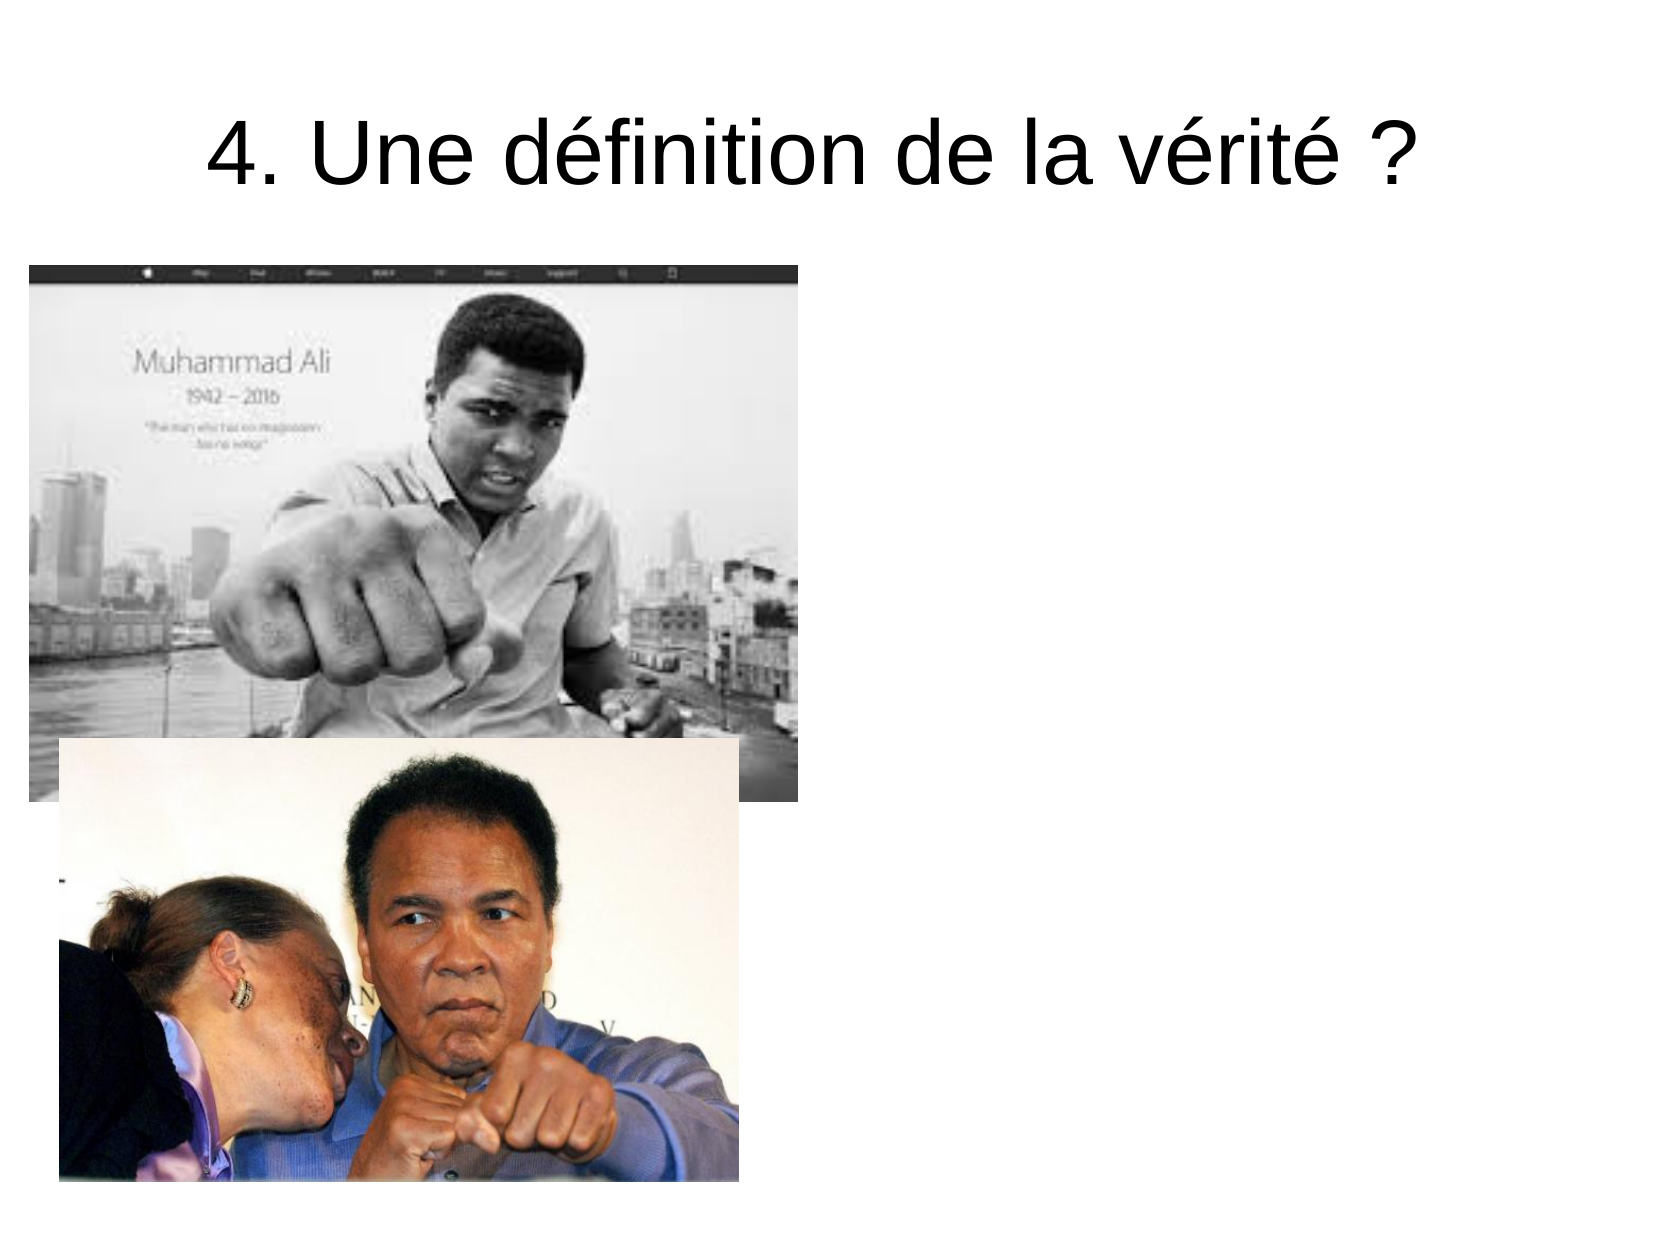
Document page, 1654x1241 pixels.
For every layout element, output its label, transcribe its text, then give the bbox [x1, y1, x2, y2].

title 4. Une définition de la vérité ? [82, 49, 1571, 257]
picture [29, 265, 798, 1182]
